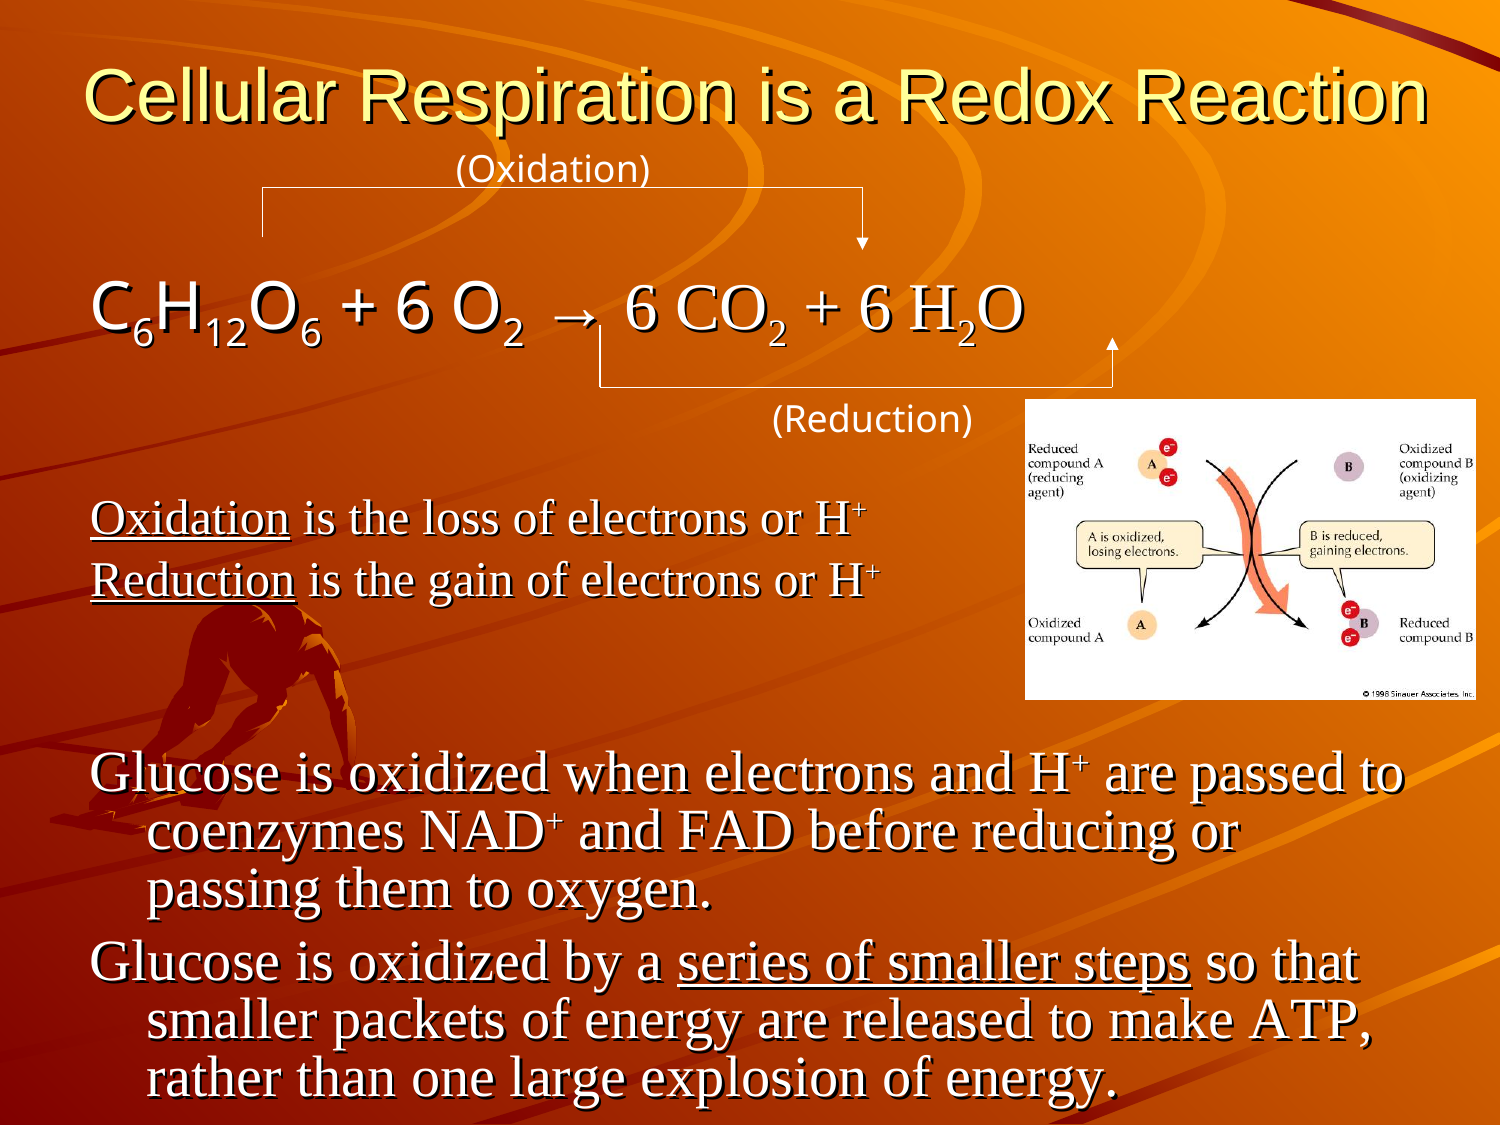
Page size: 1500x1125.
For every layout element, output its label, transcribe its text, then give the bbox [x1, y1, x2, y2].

text_box (Reduction) [757, 387, 988, 448]
title Cellular Respiration is a Redox Reaction [62, 24, 1450, 145]
text_box (Oxidation) [441, 137, 666, 198]
list C6H12O6 + 6 O2 → 6 CO2 + 6 H2O Oxidation is the loss of electrons or H+ Reduction is the gain of electrons or H+ Glucose is oxidized when electrons and H+ are passed to coenzymes NAD+ and FAD before reducing or passing them to oxygen. Glucose is oxidized by a series of smaller steps so that smaller packets of energy are released to make ATP, rather than one large explosion of energy. [75, 162, 1426, 1125]
picture [1025, 399, 1476, 700]
